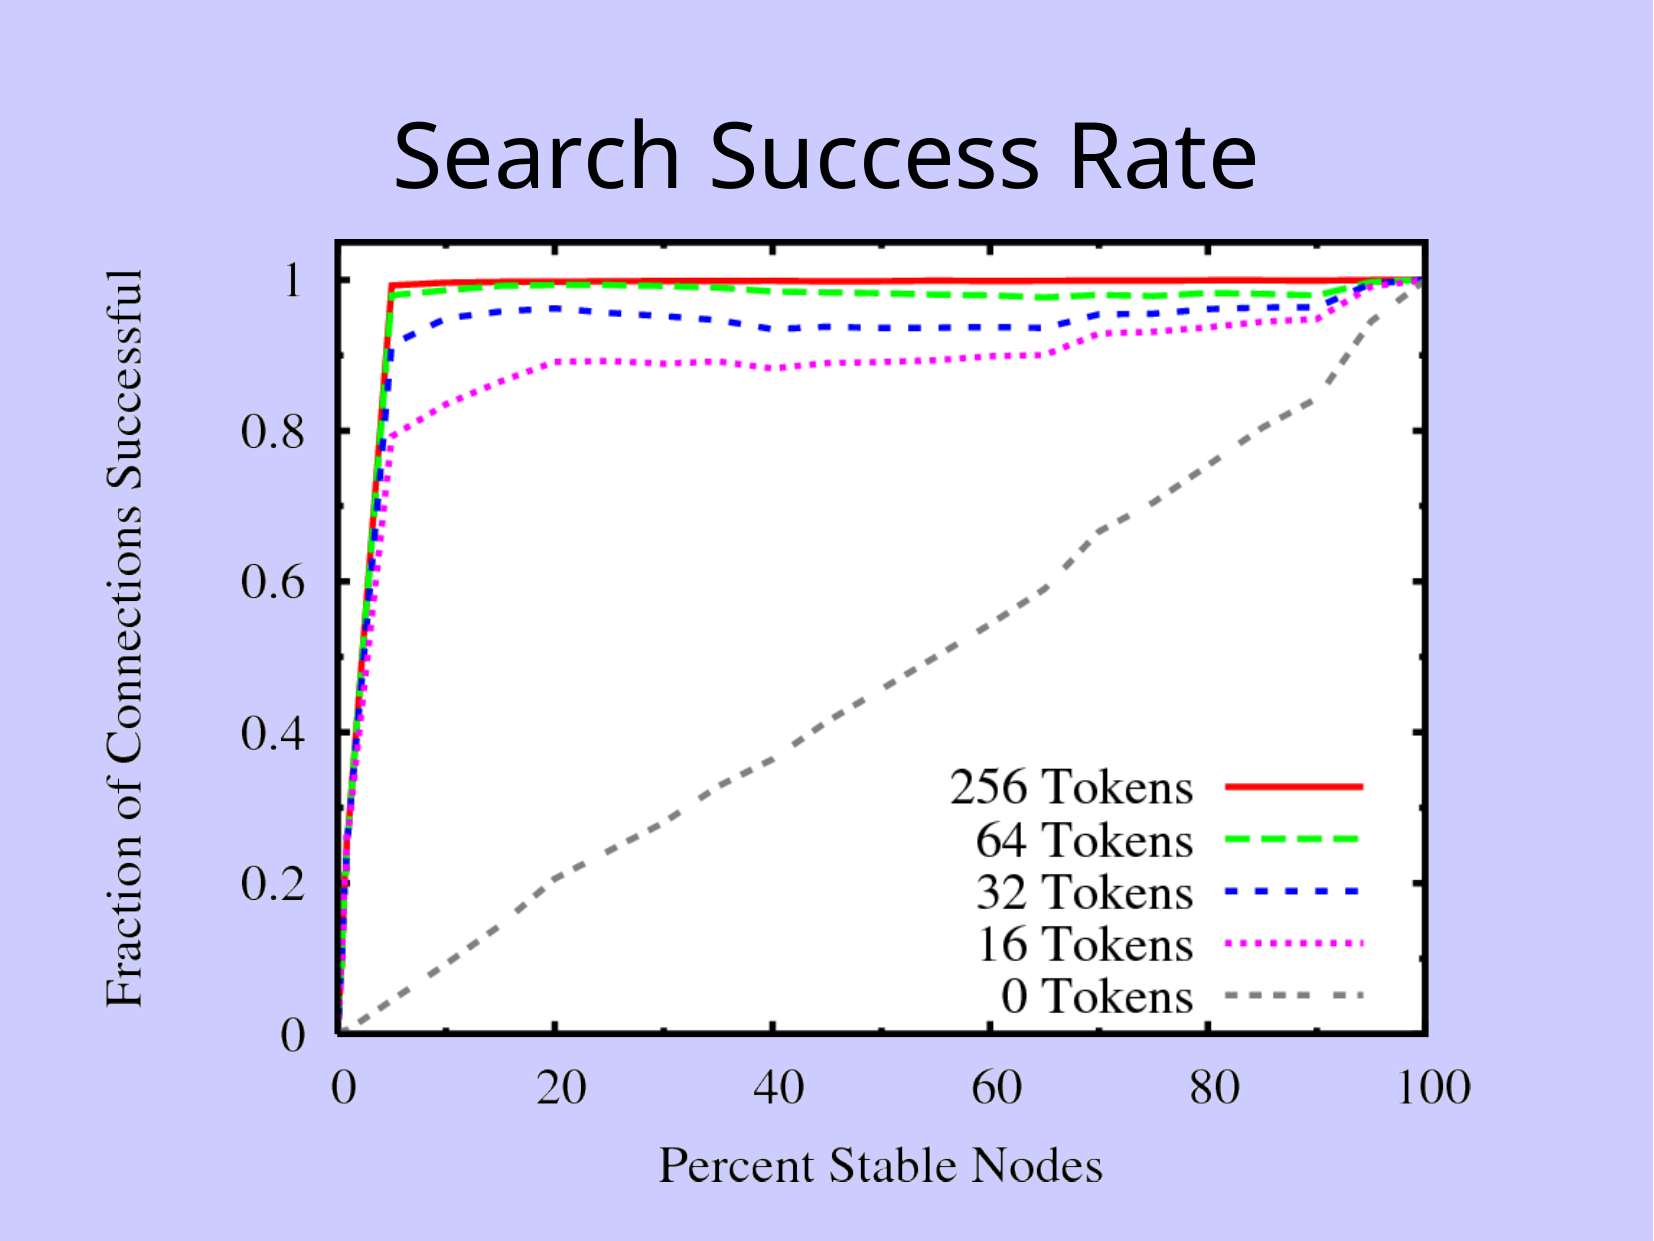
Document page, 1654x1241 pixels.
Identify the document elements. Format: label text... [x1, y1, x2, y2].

title Search Success Rate [82, 56, 1571, 250]
picture [105, 239, 1471, 1182]
